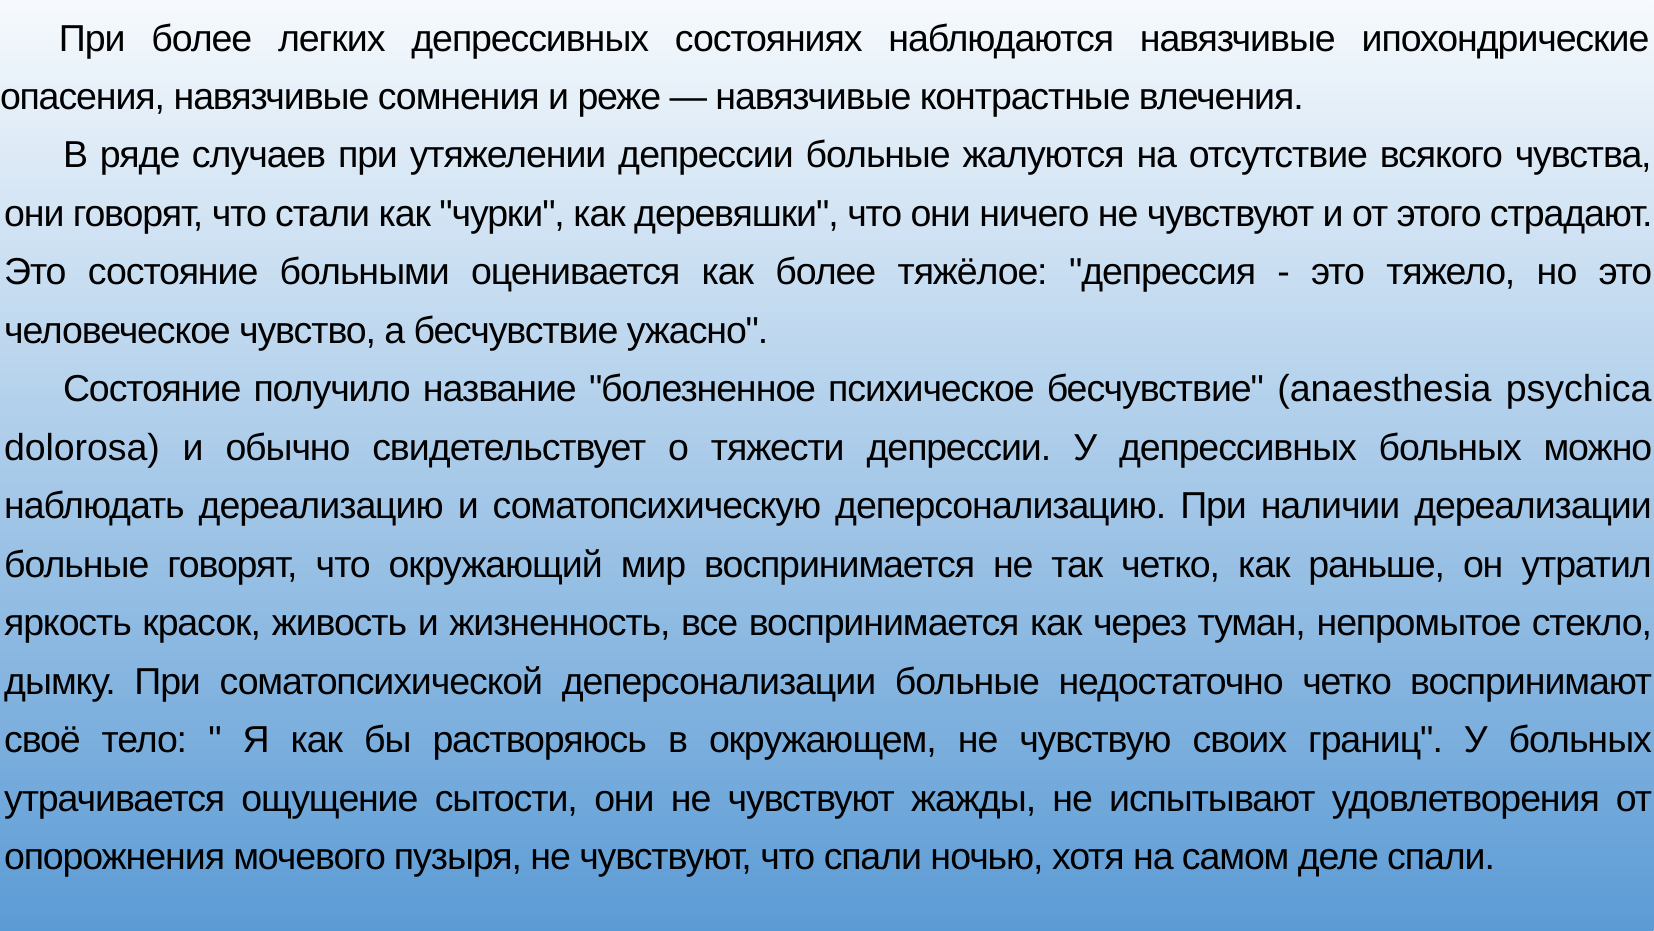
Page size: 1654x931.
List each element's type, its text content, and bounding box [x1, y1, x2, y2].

list При более легких депрессивных состояниях наблюдаются навязчивые ипохондрические опасения, навязчивые сомнения и реже — навязчивые контрастные влечения. В ряде случаев при утяжелении депрессии больные жалуются на отсутствие всякого чувства, они говорят, что стали как "чурки", как деревяшки", что они ничего не чувствуют и от этого страдают. Это состояние больными оценивается как более тяжёлое: "депрессия - это тяжело, но это человеческое чувство, а бесчувствие ужасно". Состояние получило название "болезненное психическое бесчувствие" (anaesthesia psychica dolorosa) и обычно свидетельствует о тяжести депрессии. У депрессивных больных можно наблюдать дереализацию и соматопсихическую деперсонализацию. При наличии дереализации больные говорят, что окружающий мир воспринимается не так четко, как раньше, он утратил яркость красок, живость и жизненность, все воспринимается как через туман, непромытое стекло, дымку. При соматопсихической деперсонализации больные недостаточно четко воспринимают своё тело: " Я как бы растворяюсь в окружающем, не чувствую своих границ". У больных утрачивается ощущение сытости, они не чувствуют жажды, не испытывают удовлетворения от опорожнения мочевого пузыря, не чувствуют, что спали ночью, хотя на самом деле спали. [0, 0, 1654, 916]
